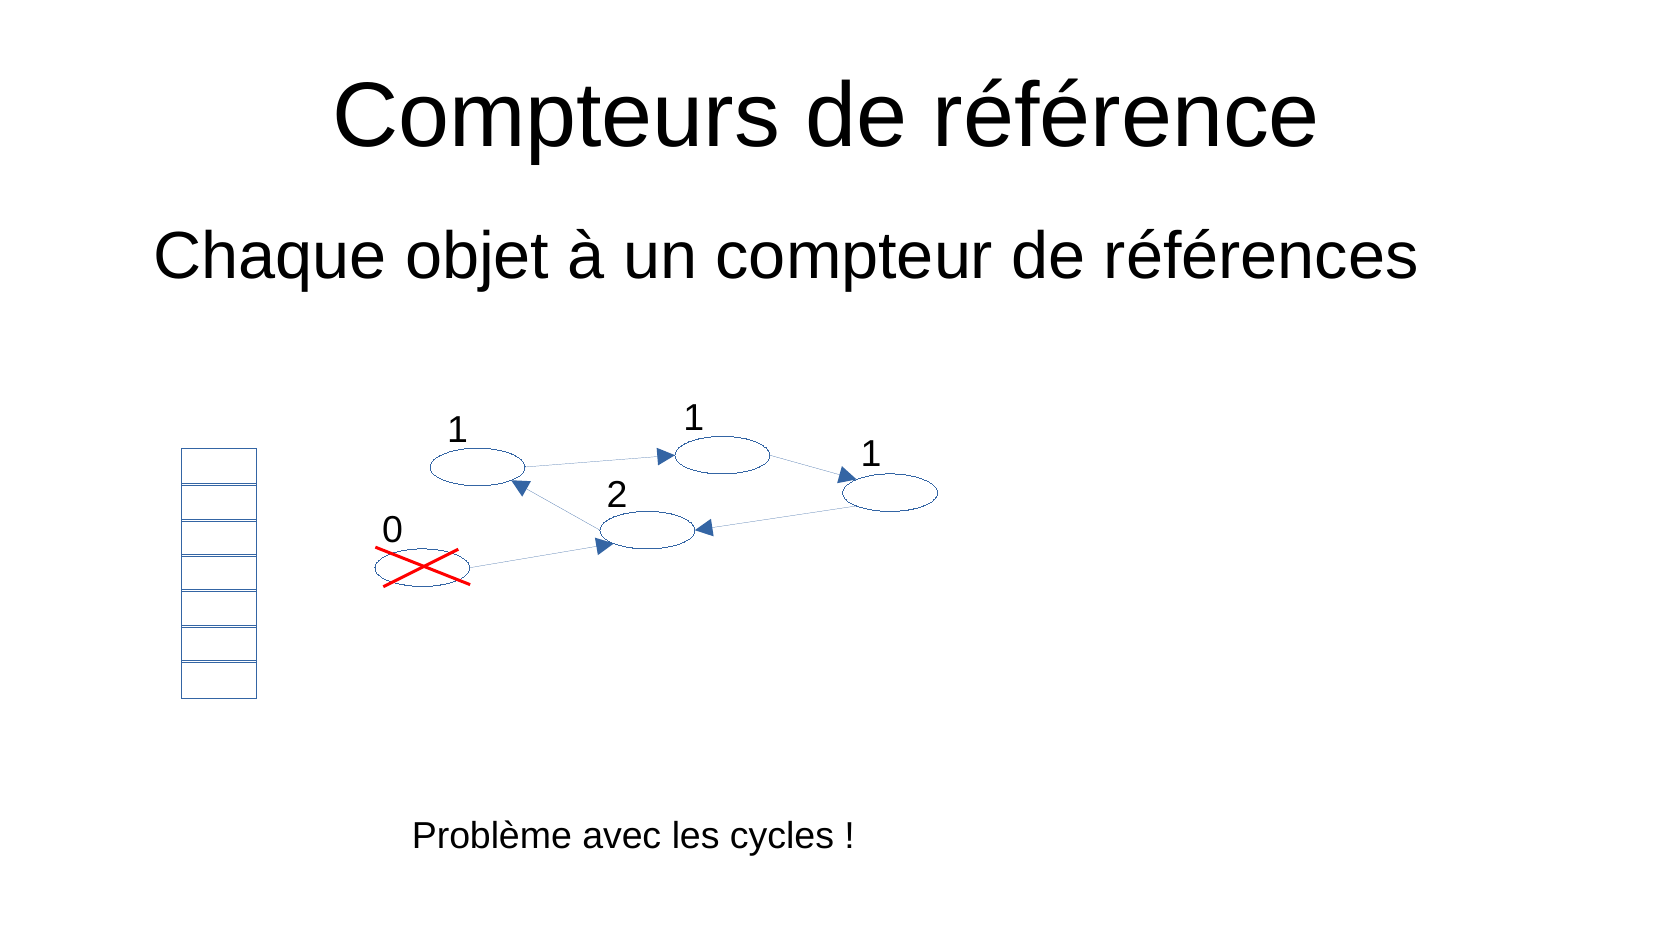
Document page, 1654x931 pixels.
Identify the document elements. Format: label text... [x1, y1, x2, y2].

title Compteurs de référence [82, 37, 1571, 193]
text_box 0 [367, 501, 418, 559]
text_box 1 [668, 389, 720, 446]
text_box 1 [845, 424, 897, 482]
text_box Problème avec les cycles ! [397, 807, 883, 865]
text_box 1 [432, 400, 483, 458]
list Chaque objet à un compteur de références [82, 217, 1571, 451]
text_box 2 [591, 465, 643, 523]
